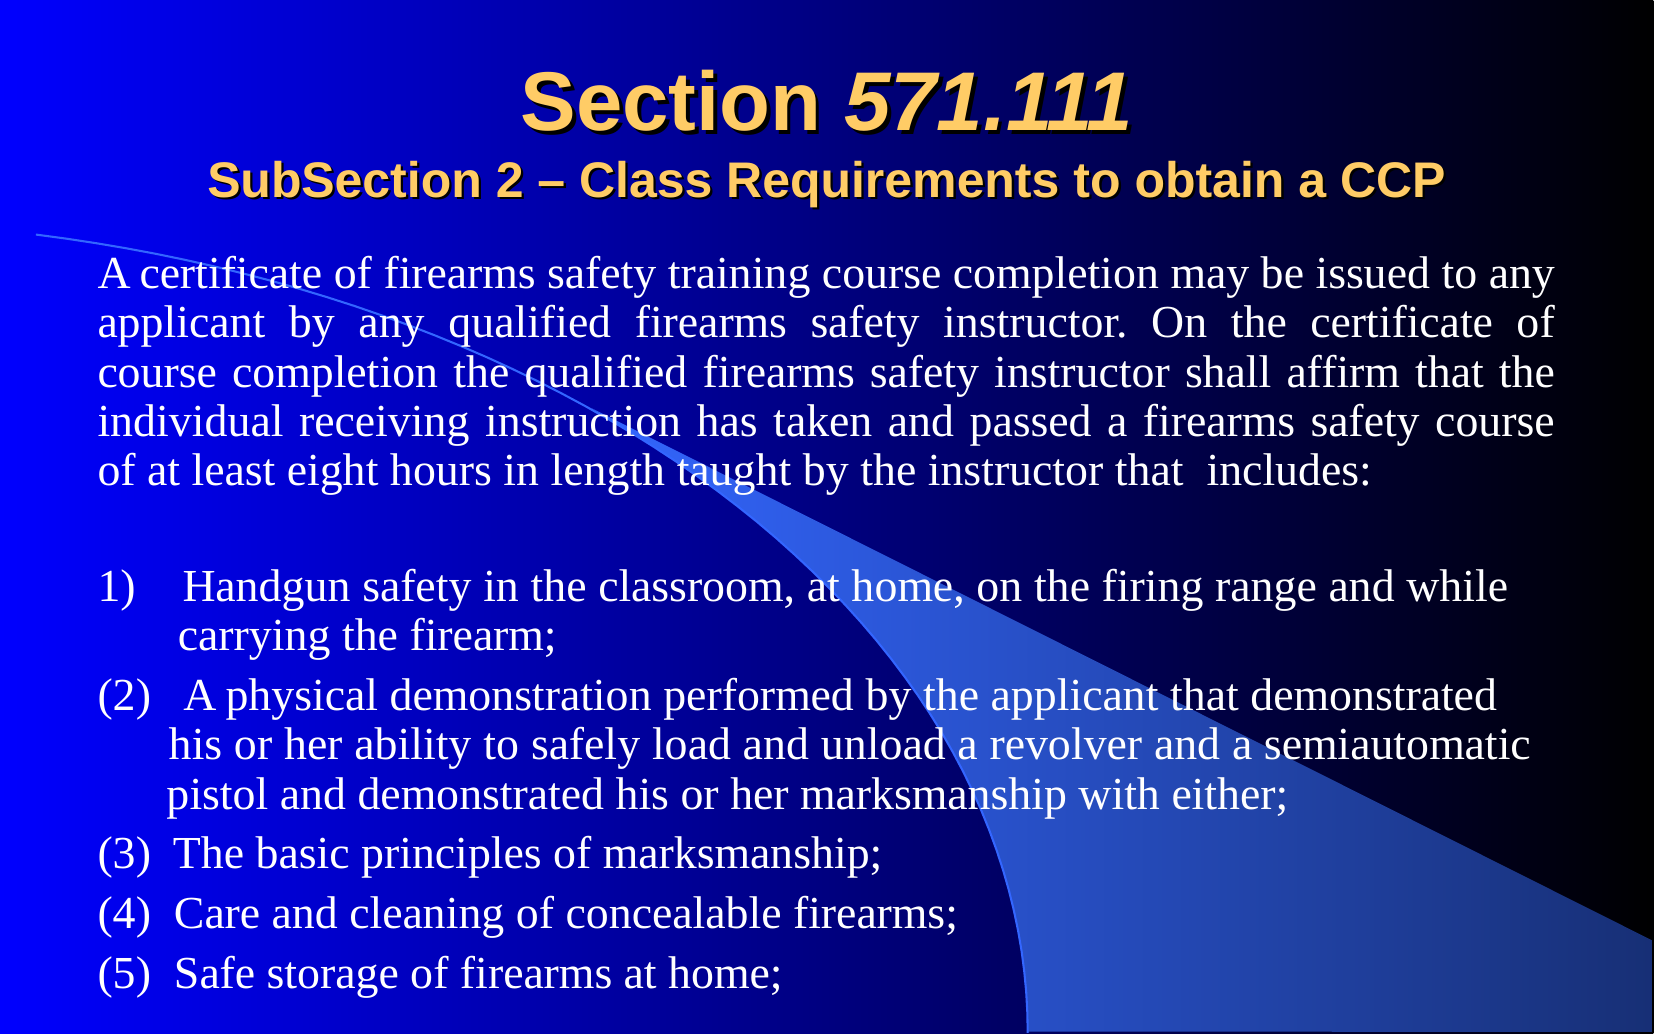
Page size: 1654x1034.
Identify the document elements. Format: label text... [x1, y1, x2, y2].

title Section 571.111 SubSection 2 – Class Requirements to obtain a CCP [82, 39, 1571, 216]
list A certificate of firearms safety training course completion may be issued to any applicant by any qualified firearms safety instructor. On the certificate of course completion the qualified firearms safety instructor shall affirm that the individual receiving instruction has taken and passed a firearms safety course of at least eight hours in length taught by the instructor that includes: 1) Handgun safety in the classroom, at home, on the firing range and while carrying the firearm; (2) A physical demonstration performed by the applicant that demonstrated his or her ability to safely load and unload a revolver and a semiautomatic pistol and demonstrated his or her marksmanship with either; (3) The basic principles of marksmanship; (4) Care and cleaning of concealable firearms; (5) Safe storage of firearms at home; [82, 241, 1571, 1034]
